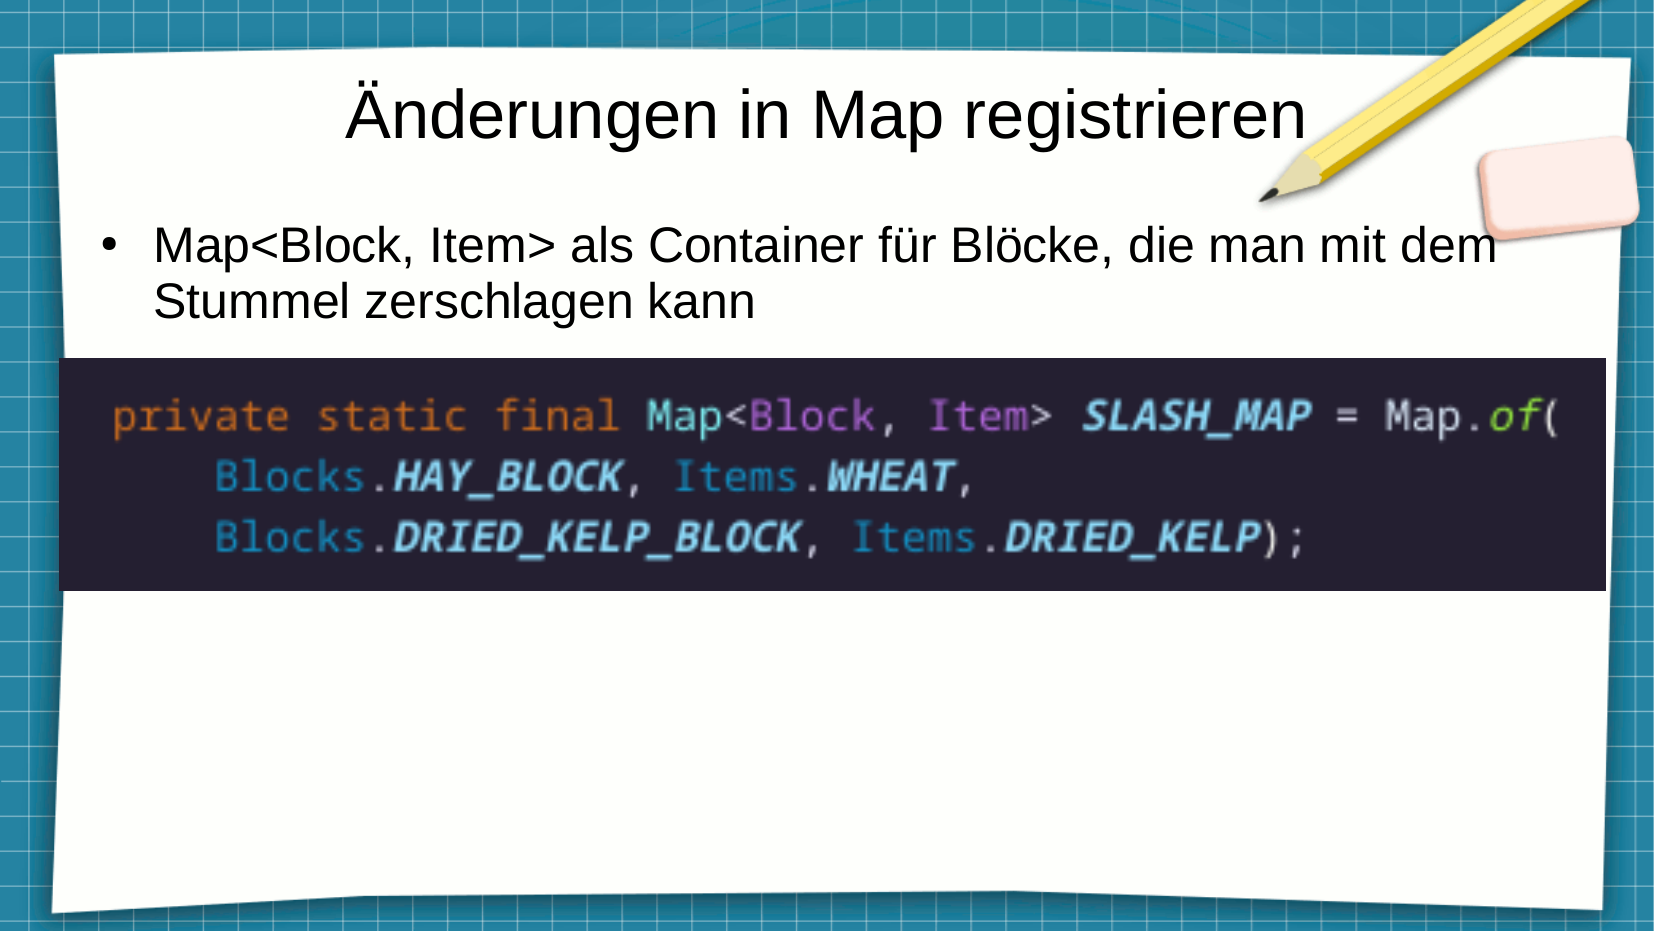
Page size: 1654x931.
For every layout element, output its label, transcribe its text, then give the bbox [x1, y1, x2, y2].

title Änderungen in Map registrieren [82, 37, 1571, 193]
list Map<Block, Item> als Container für Blöcke, die man mit dem Stummel zerschlagen kann [82, 217, 1571, 355]
picture [0, 0, 1654, 931]
